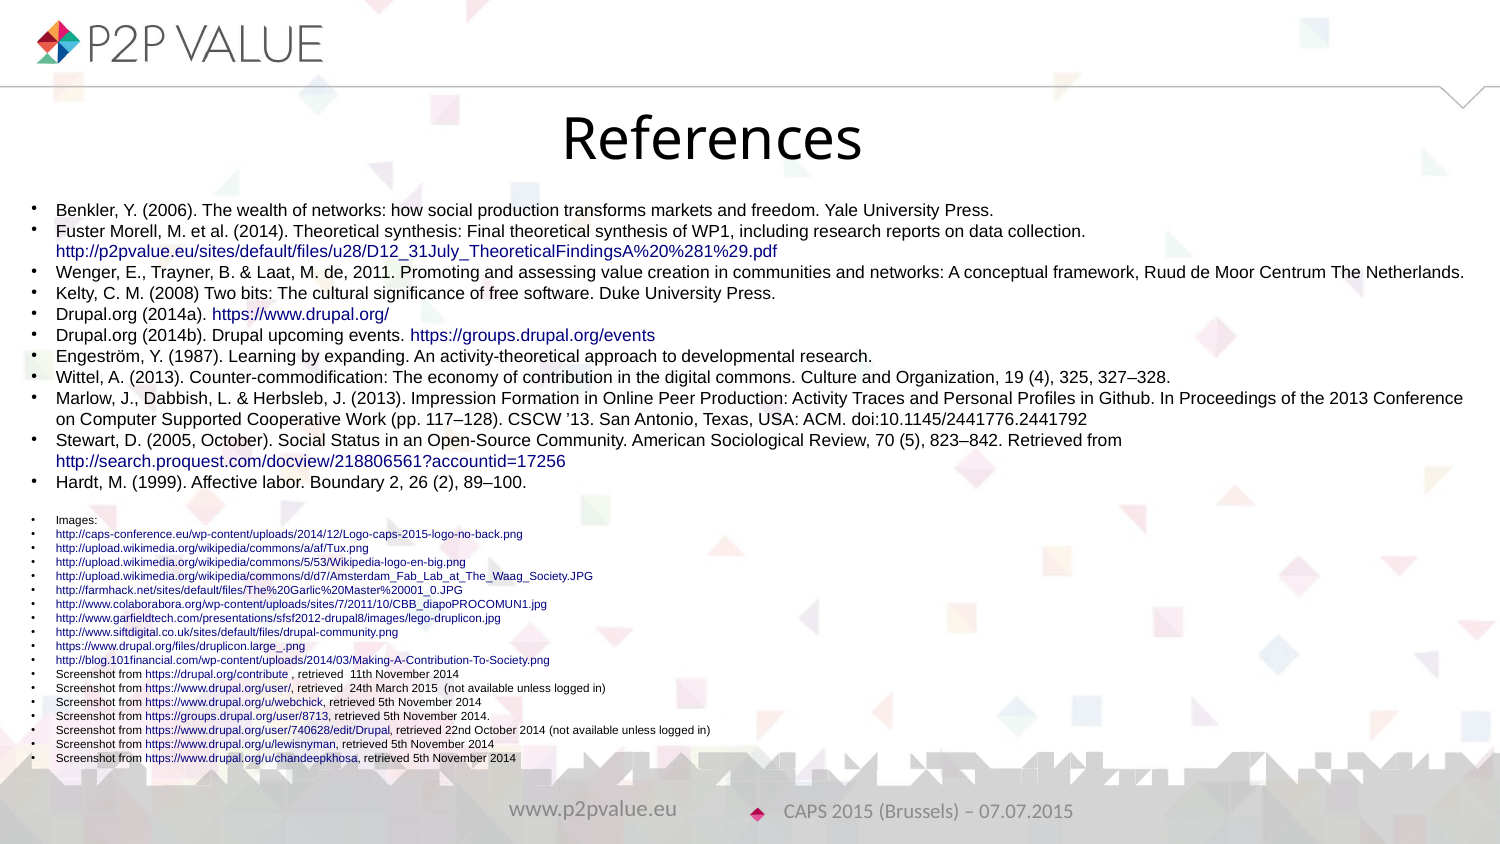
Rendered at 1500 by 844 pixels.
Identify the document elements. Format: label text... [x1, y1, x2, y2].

subtitle Benkler, Y. (2006). The wealth of networks: how social production transforms markets and freedom. Yale University Press. Fuster Morell, M. et al. (2014). Theoretical synthesis: Final theoretical synthesis of WP1, including research reports on data collection. http://p2pvalue.eu/sites/default/files/u28/D12_31July_TheoreticalFindingsA%20%281%29.pdf Wenger, E., Trayner, B. & Laat, M. de, 2011. Promoting and assessing value creation in communities and networks: A conceptual framework, Ruud de Moor Centrum The Netherlands. Kelty, C. M. (2008) Two bits: The cultural significance of free software. Duke University Press. Drupal.org (2014a). https://www.drupal.org/ Drupal.org (2014b). Drupal upcoming events. https://groups.drupal.org/events Engeström, Y. (1987). Learning by expanding. An activity-theoretical approach to developmental research. Wittel, A. (2013). Counter-commodification: The economy of contribution in the digital commons. Culture and Organization, 19 (4), 325, 327–328. Marlow, J., Dabbish, L. & Herbsleb, J. (2013). Impression Formation in Online Peer Production: Activity Traces and Personal Profiles in Github. In Proceedings of the 2013 Conference on Computer Supported Cooperative Work (pp. 117–128). CSCW ’13. San Antonio, Texas, USA: ACM. doi:10.1145/2441776.2441792 Stewart, D. (2005, October). Social Status in an Open-Source Community. American Sociological Review, 70 (5), 823–842. Retrieved from http://search.proquest.com/docview/218806561?accountid=17256 Hardt, M. (1999). Affective labor. Boundary 2, 26 (2), 89–100. Images: http://caps-conference.eu/wp-content/uploads/2014/12/Logo-caps-2015-logo-no-back.png http://upload.wikimedia.org/wikipedia/commons/a/af/Tux.png http://upload.wikimedia.org/wikipedia/commons/5/53/Wikipedia-logo-en-big.png http://upload.wikimedia.org/wikipedia/commons/d/d7/Amsterdam_Fab_Lab_at_The_Waag_Society.JPG http://farmhack.net/sites/default/files/The%20Garlic%20Master%20001_0.JPG http://www.colaborabora.org/wp-content/uploads/sites/7/2011/10/CBB_diapoPROCOMUN1.jpg http://www.garfieldtech.com/presentations/sfsf2012-drupal8/images/lego-druplicon.jpg http://www.siftdigital.co.uk/sites/default/files/drupal-community.png https://www.drupal.org/files/druplicon.large_.png http://blog.101financial.com/wp-content/uploads/2014/03/Making-A-Contribution-To-Society.png Screenshot from https://drupal.org/contribute , retrieved 11th November 2014 Screenshot from https://www.drupal.org/user/, retrieved 24th March 2015 (not available unless logged in) Screenshot from https://www.drupal.org/u/webchick, retrieved 5th November 2014 Screenshot from https://groups.drupal.org/user/8713, retrieved 5th November 2014. Screenshot from https://www.drupal.org/user/740628/edit/Drupal, retrieved 22nd October 2014 (not available unless logged in) Screenshot from https://www.drupal.org/u/lewisnyman, retrieved 5th November 2014 Screenshot from https://www.drupal.org/u/chandeepkhosa, retrieved 5th November 2014 [17, 191, 1499, 796]
text_box CAPS 2015 (Brussels) – 07.07.2015 [770, 787, 1463, 833]
title References [60, 92, 1366, 181]
picture [0, 0, 1500, 844]
text_box www.p2pvalue.eu [502, 786, 721, 827]
